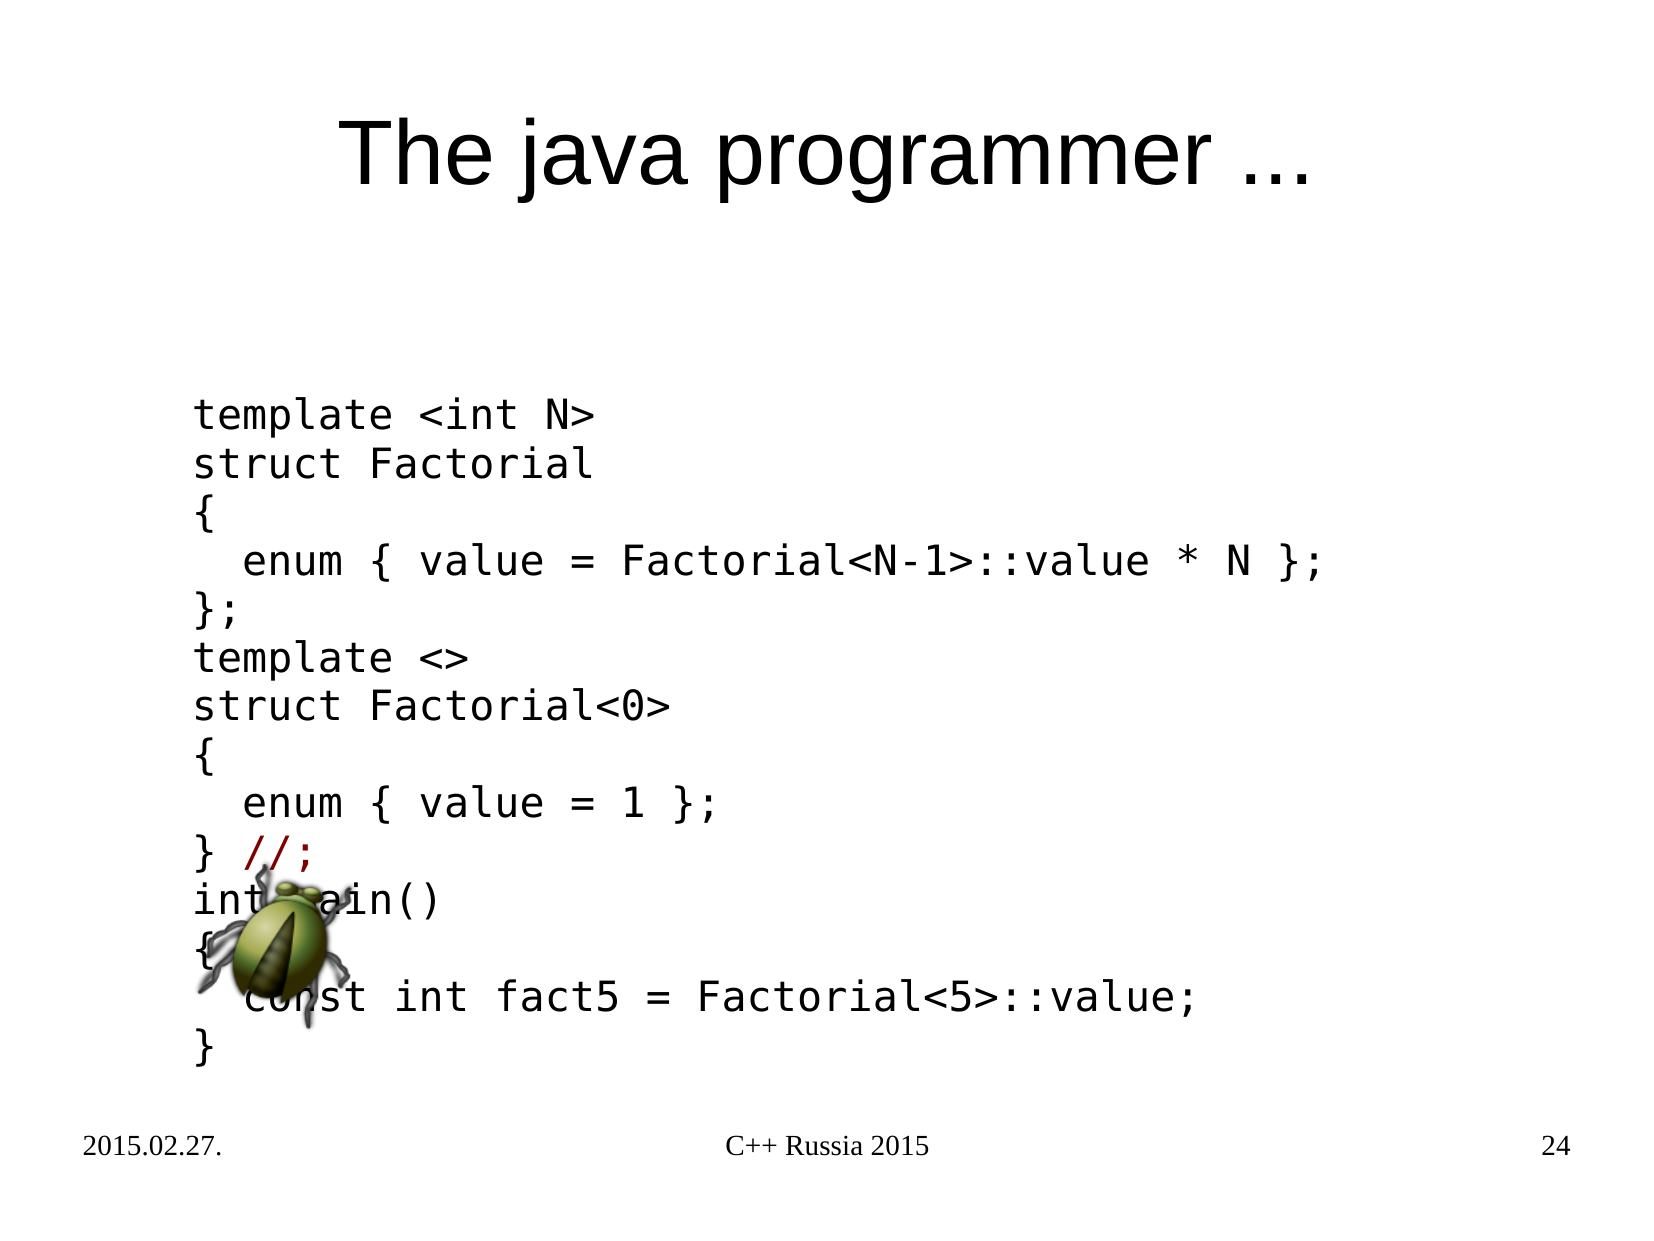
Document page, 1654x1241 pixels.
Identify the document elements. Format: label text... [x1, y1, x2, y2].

picture [177, 856, 377, 1034]
text_box template <int N> struct Factorial { enum { value = Factorial<N-1>::value * N }; }; template <> struct Factorial<0> { enum { value = 1 }; } //; int main() { const int fact5 = Factorial<5>::value; } [177, 383, 1344, 1078]
title The java programmer ... [82, 49, 1571, 257]
